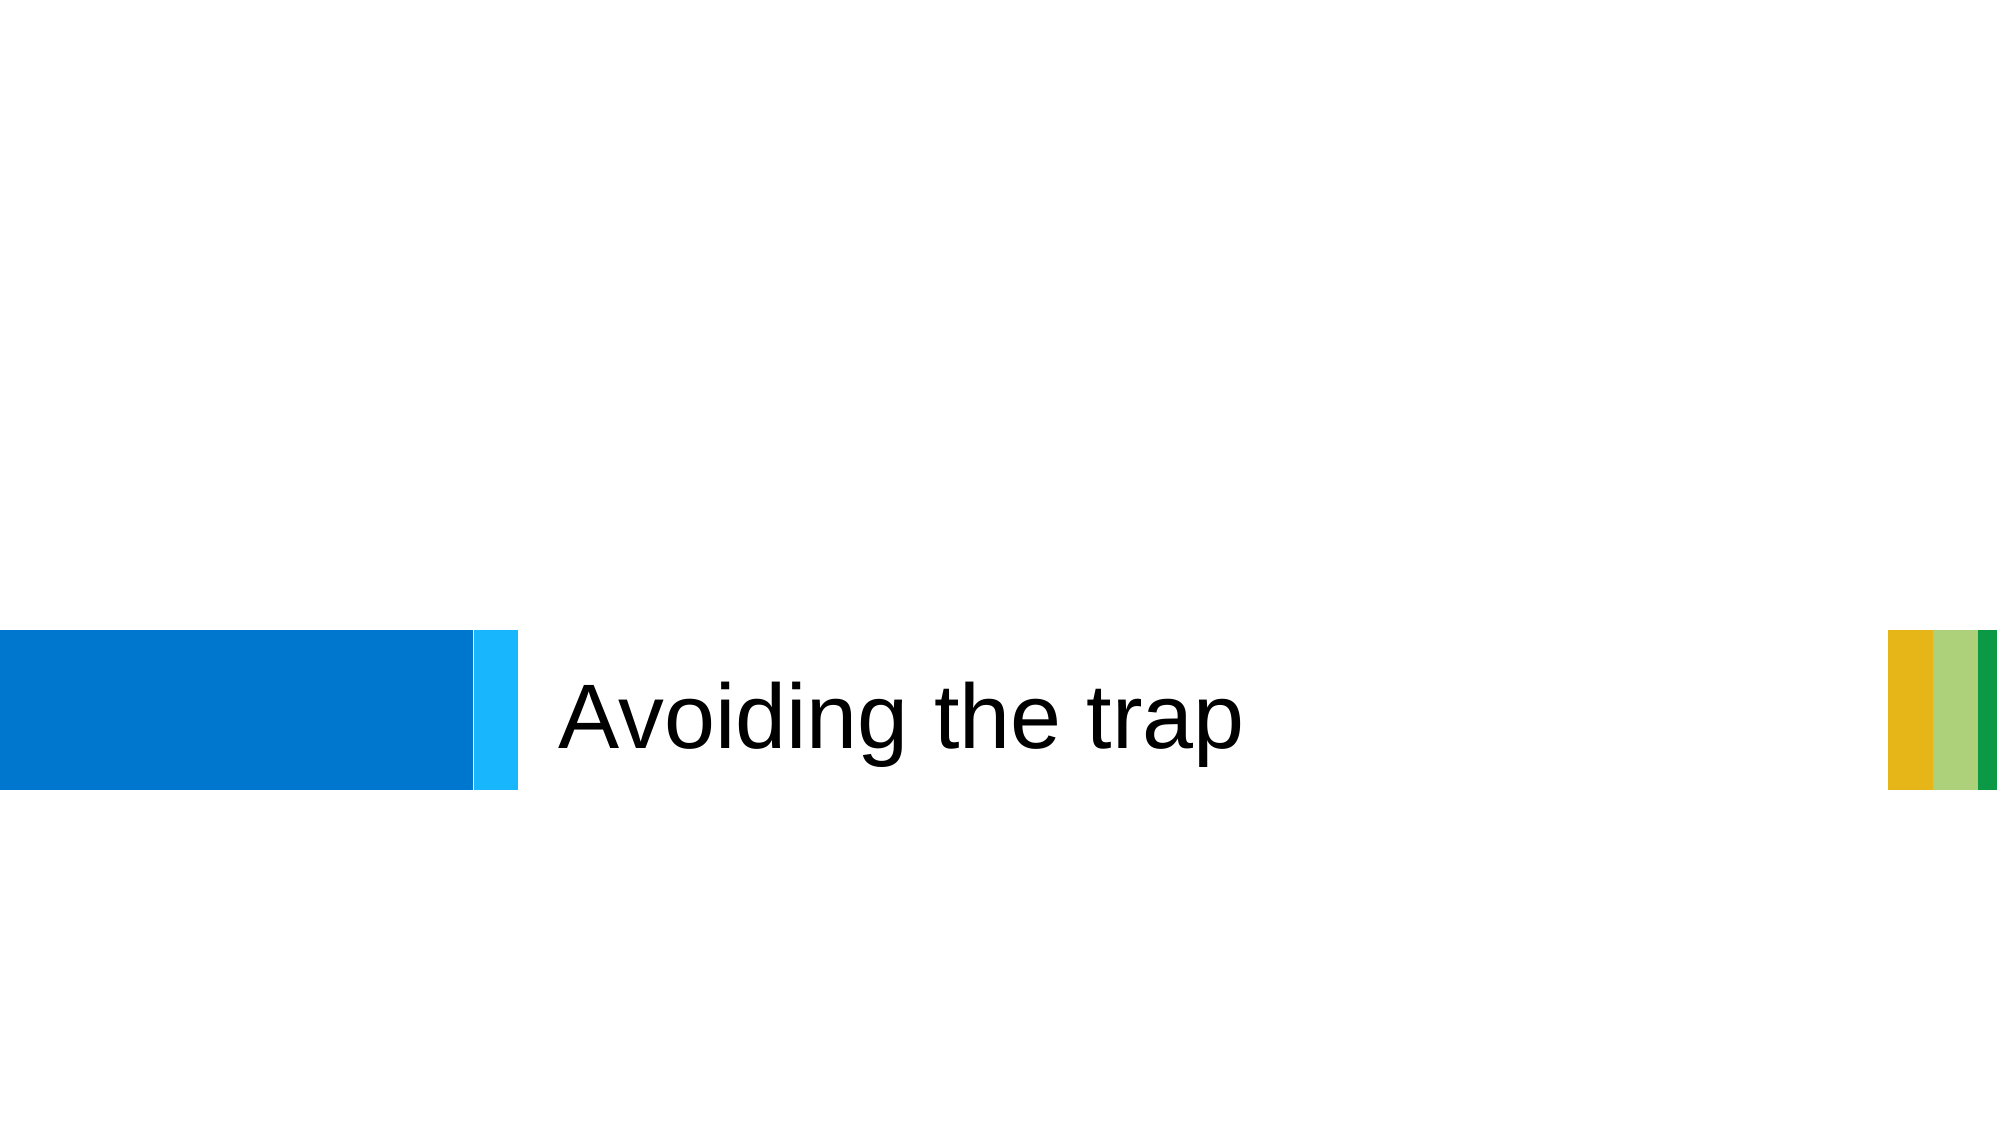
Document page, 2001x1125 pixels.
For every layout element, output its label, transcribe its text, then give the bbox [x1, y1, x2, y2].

text_box [1888, 630, 1997, 651]
text_box [0, 630, 473, 790]
text_box [474, 630, 518, 790]
text_box Avoiding the trap [543, 651, 2000, 787]
